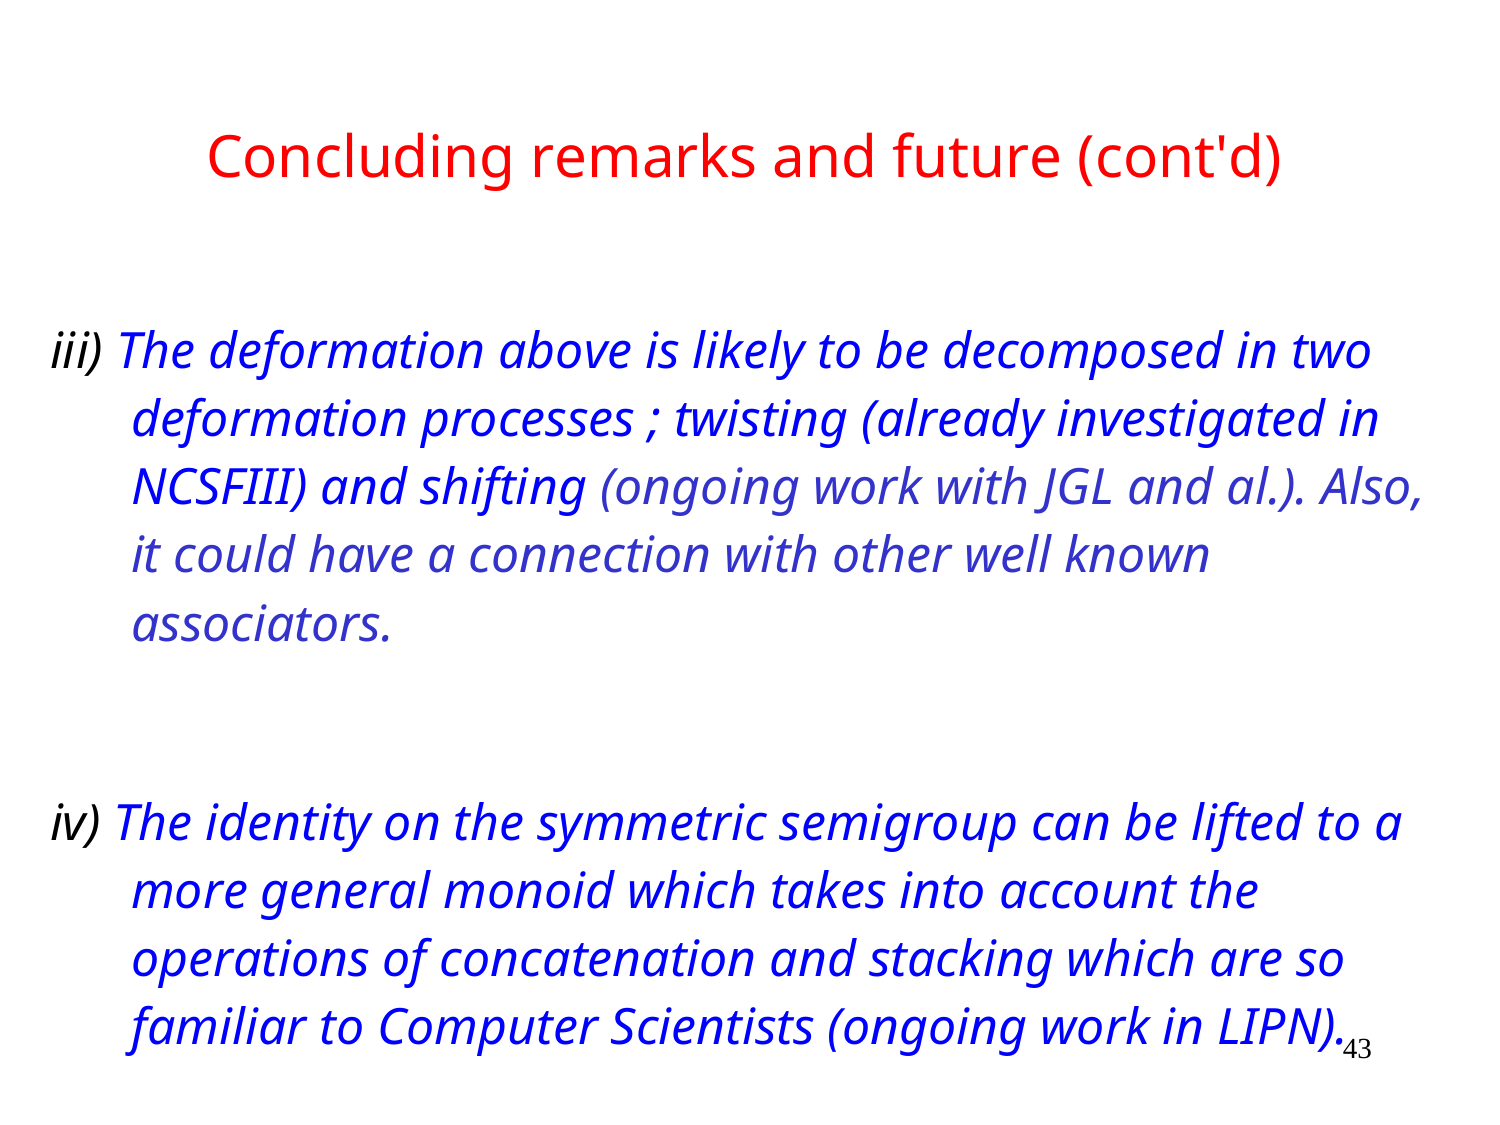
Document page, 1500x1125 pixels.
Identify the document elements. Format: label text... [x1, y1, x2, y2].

text_box Concluding remarks and future (cont'd) iii) The deformation above is likely to be decomposed in two deformation processes ; twisting (already investigated in NCSFIII) and shifting (ongoing work with JGL and al.). Also, it could have a connection with other well known associators. iv) The identity on the symmetric semigroup can be lifted to a more general monoid which takes into account the operations of concatenation and stacking which are so familiar to Computer Scientists (ongoing work in LIPN). [50, 107, 1453, 1068]
